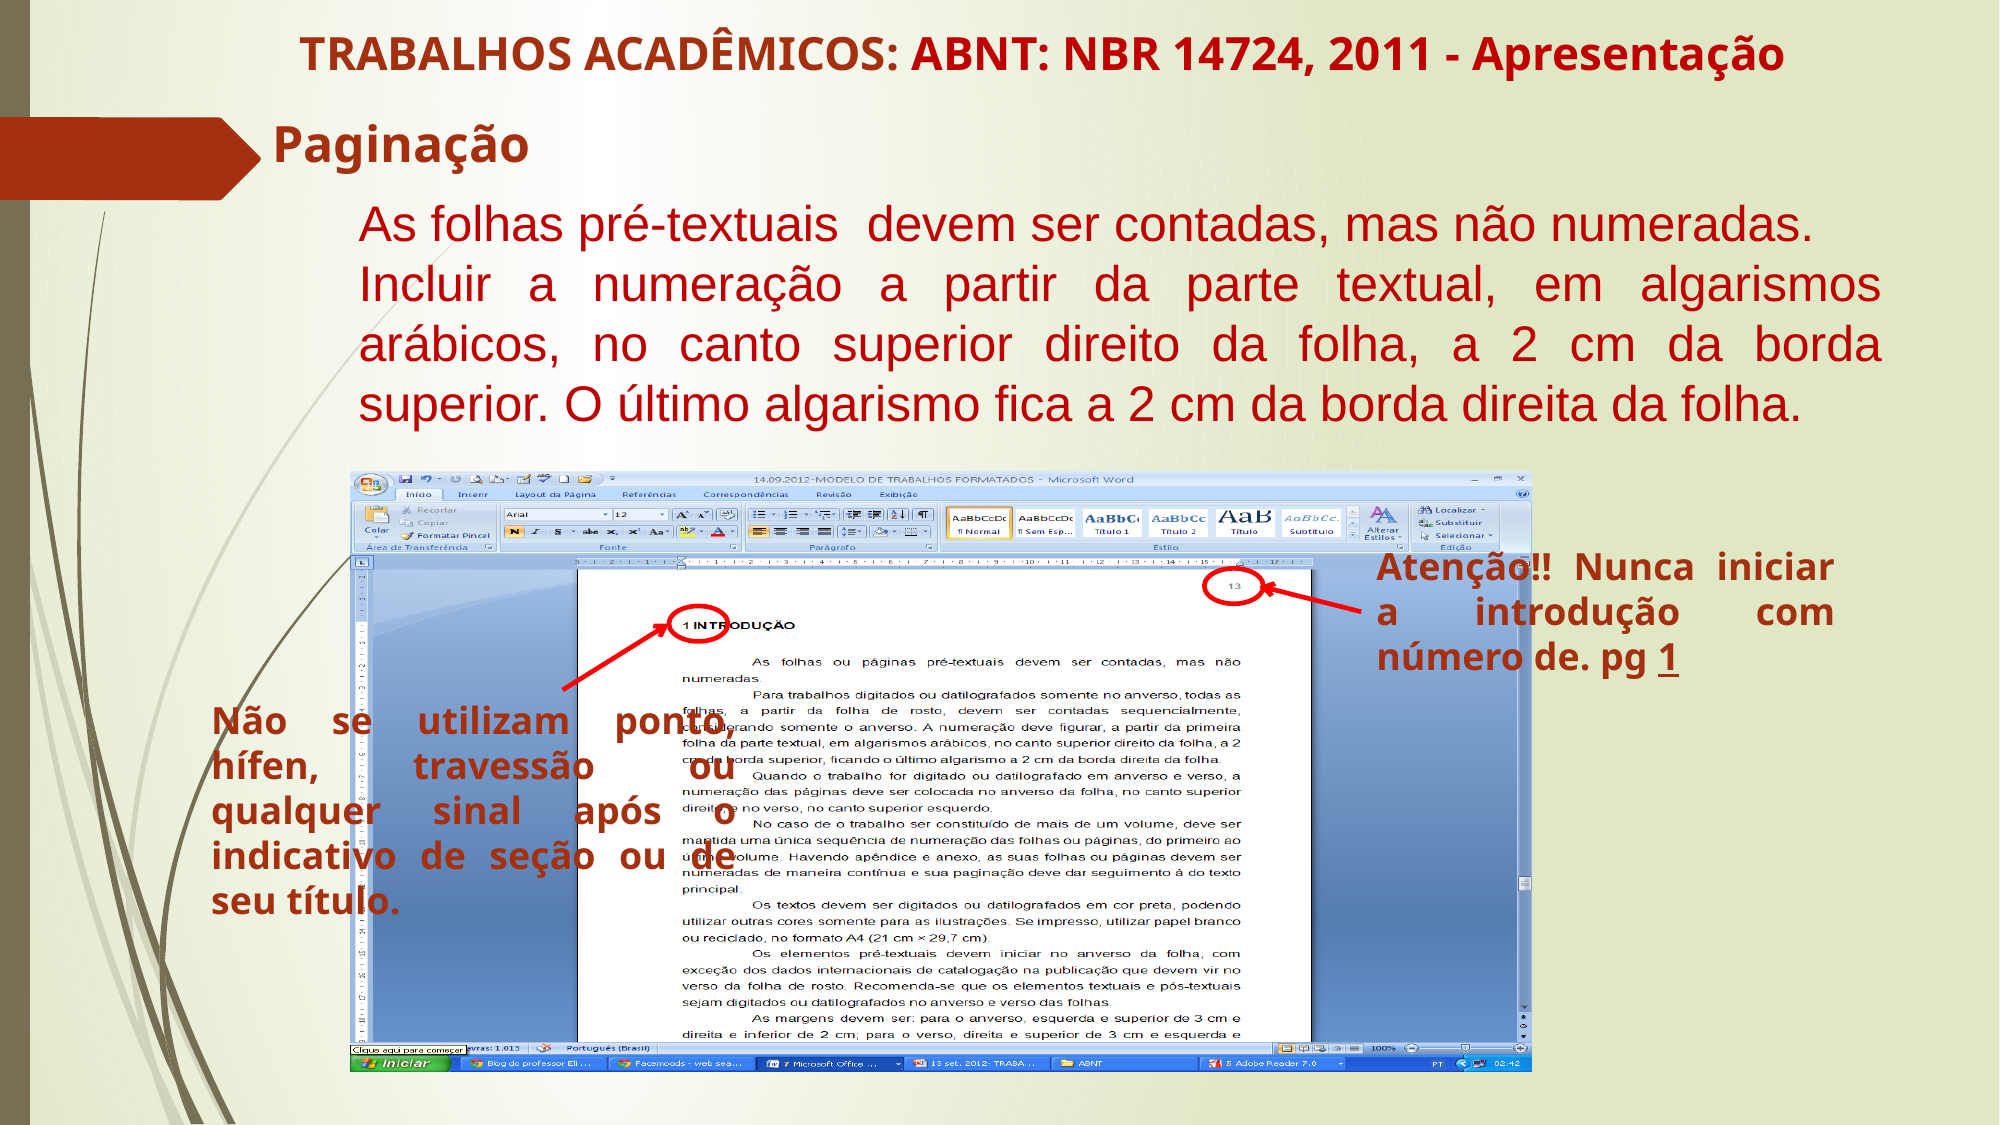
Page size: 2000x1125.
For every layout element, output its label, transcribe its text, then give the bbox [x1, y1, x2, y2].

text_box TRABALHOS ACADÊMICOS: ABNT: NBR 14724, 2011 - Apresentação [284, 17, 1957, 108]
text_box Não se utilizam ponto, hífen, travessão ou qualquer sinal após o indicativo de seção ou de seu título. [196, 690, 752, 930]
title Paginação [257, 104, 667, 169]
text_box As folhas pré-textuais devem ser contadas, mas não numeradas. Incluir a numeração a partir da parte textual, em algarismos arábicos, no canto superior direito da folha, a 2 cm da borda superior. O último algarismo fica a 2 cm da borda direita da folha. [343, 183, 1898, 439]
picture [672, 609, 725, 639]
text_box [1266, 587, 1362, 612]
picture [350, 471, 1532, 1072]
text_box [562, 623, 669, 690]
picture [1207, 571, 1260, 601]
text_box Atenção!! Nunca iniciar a introdução com número de. pg 1 [1361, 535, 1851, 686]
